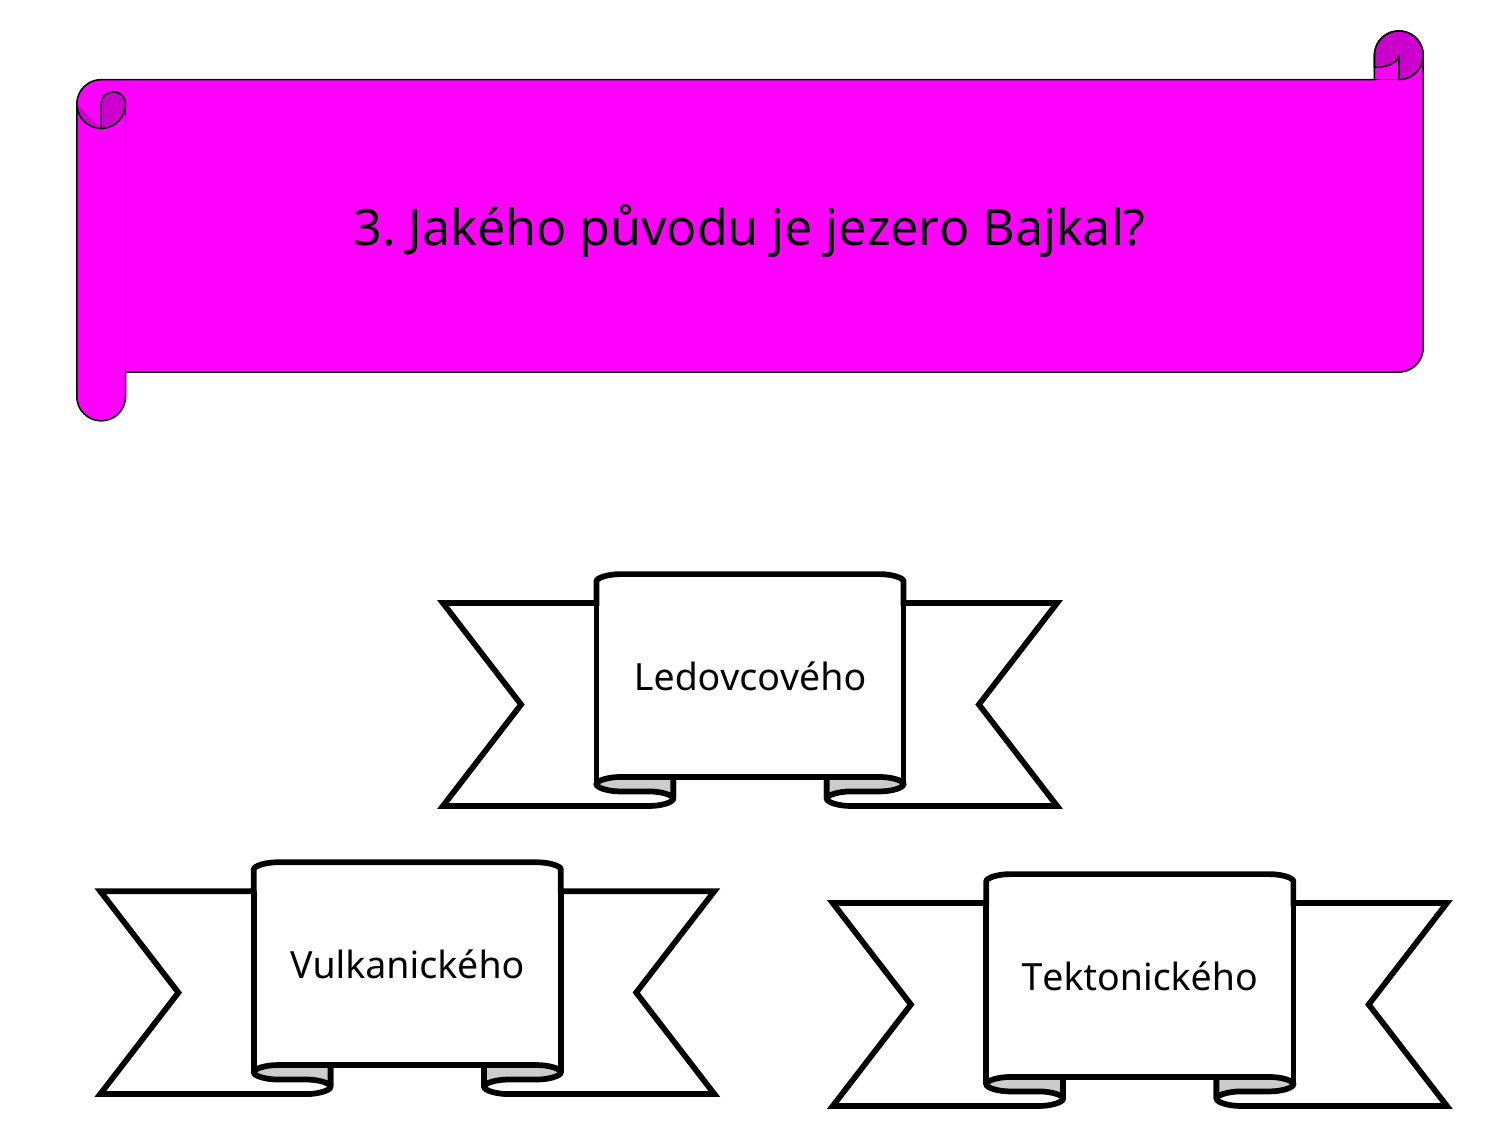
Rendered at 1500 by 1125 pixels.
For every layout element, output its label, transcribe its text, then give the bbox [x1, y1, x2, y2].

text_box Ledovcového [442, 574, 1058, 806]
text_box Vulkanického [100, 862, 715, 1095]
text_box 3. Jakého původu je jezero Bajkal? [76, 59, 1424, 373]
text_box 3. Jakého původu je jezero Bajkal? [76, 107, 126, 421]
text_box Tektonického [832, 874, 1447, 1106]
